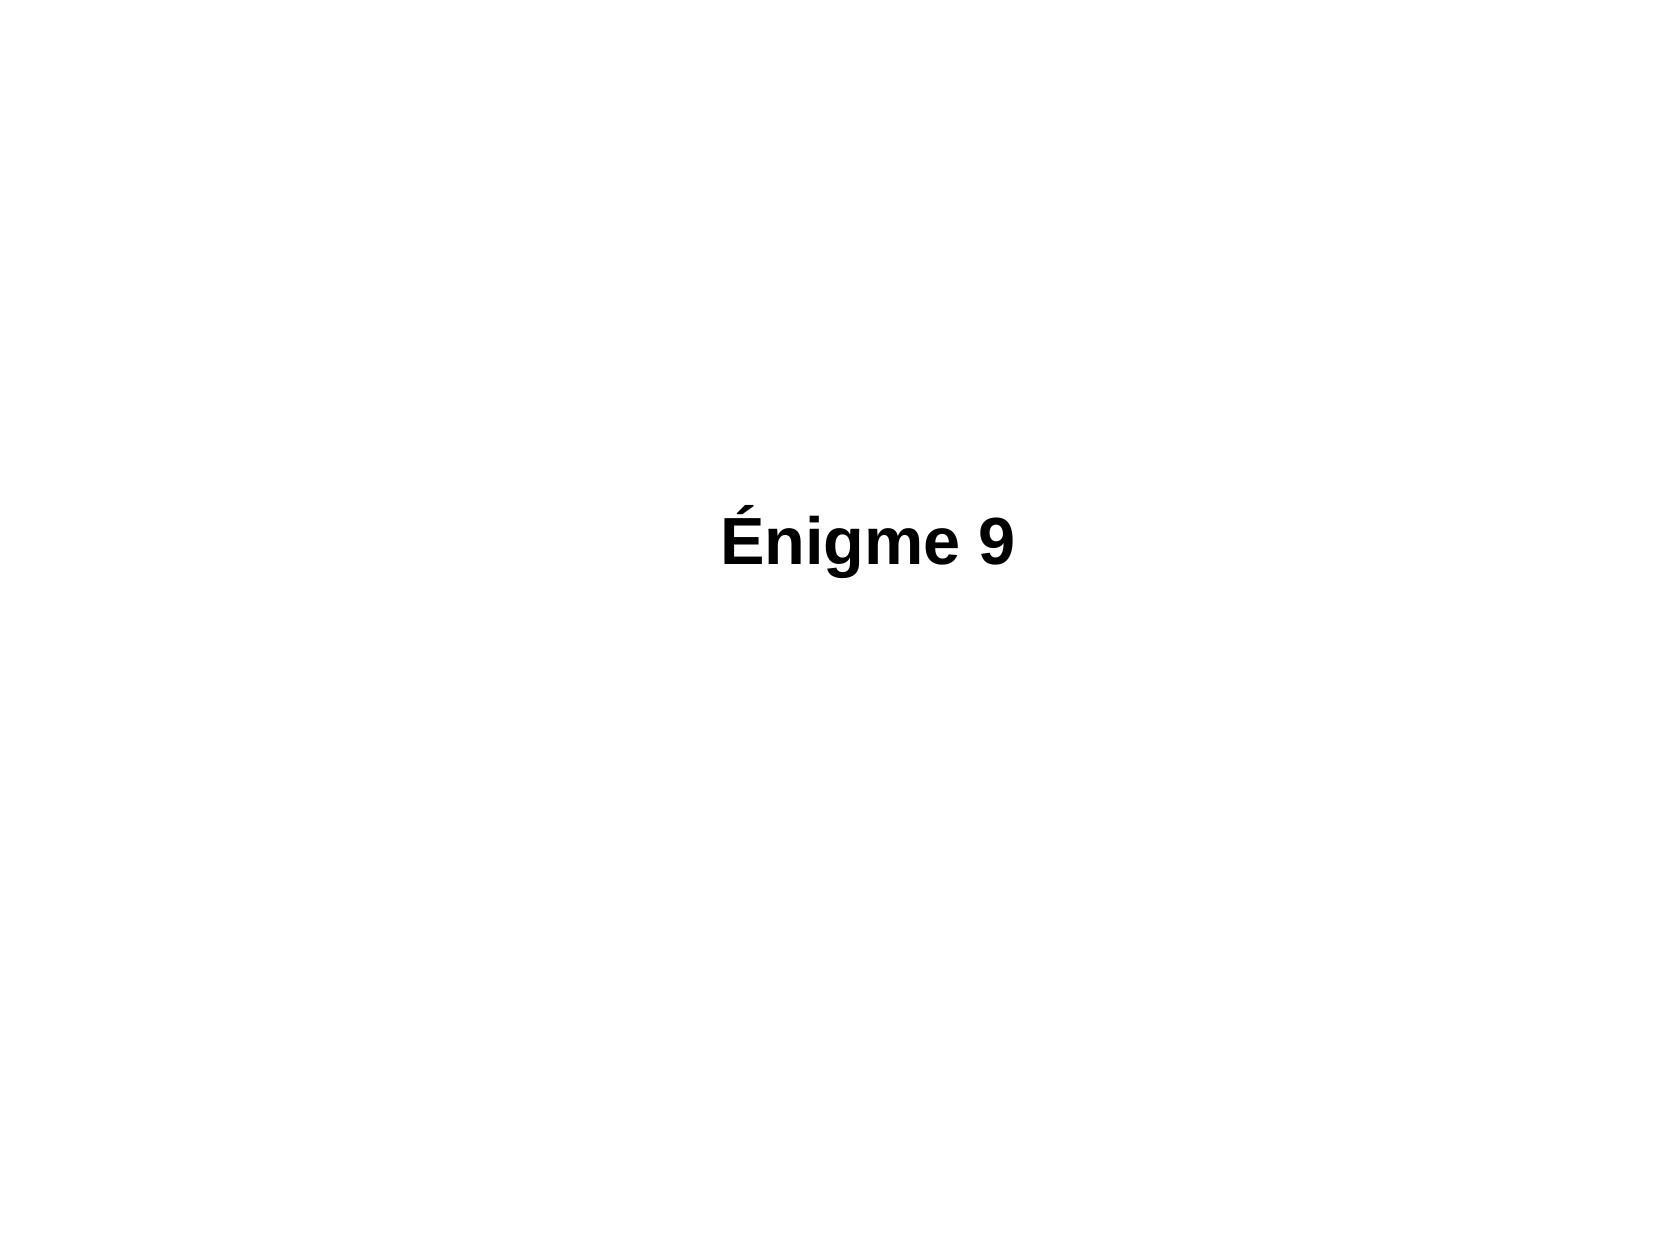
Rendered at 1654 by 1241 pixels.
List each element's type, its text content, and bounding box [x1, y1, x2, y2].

list Énigme 9 [88, 295, 1577, 1114]
